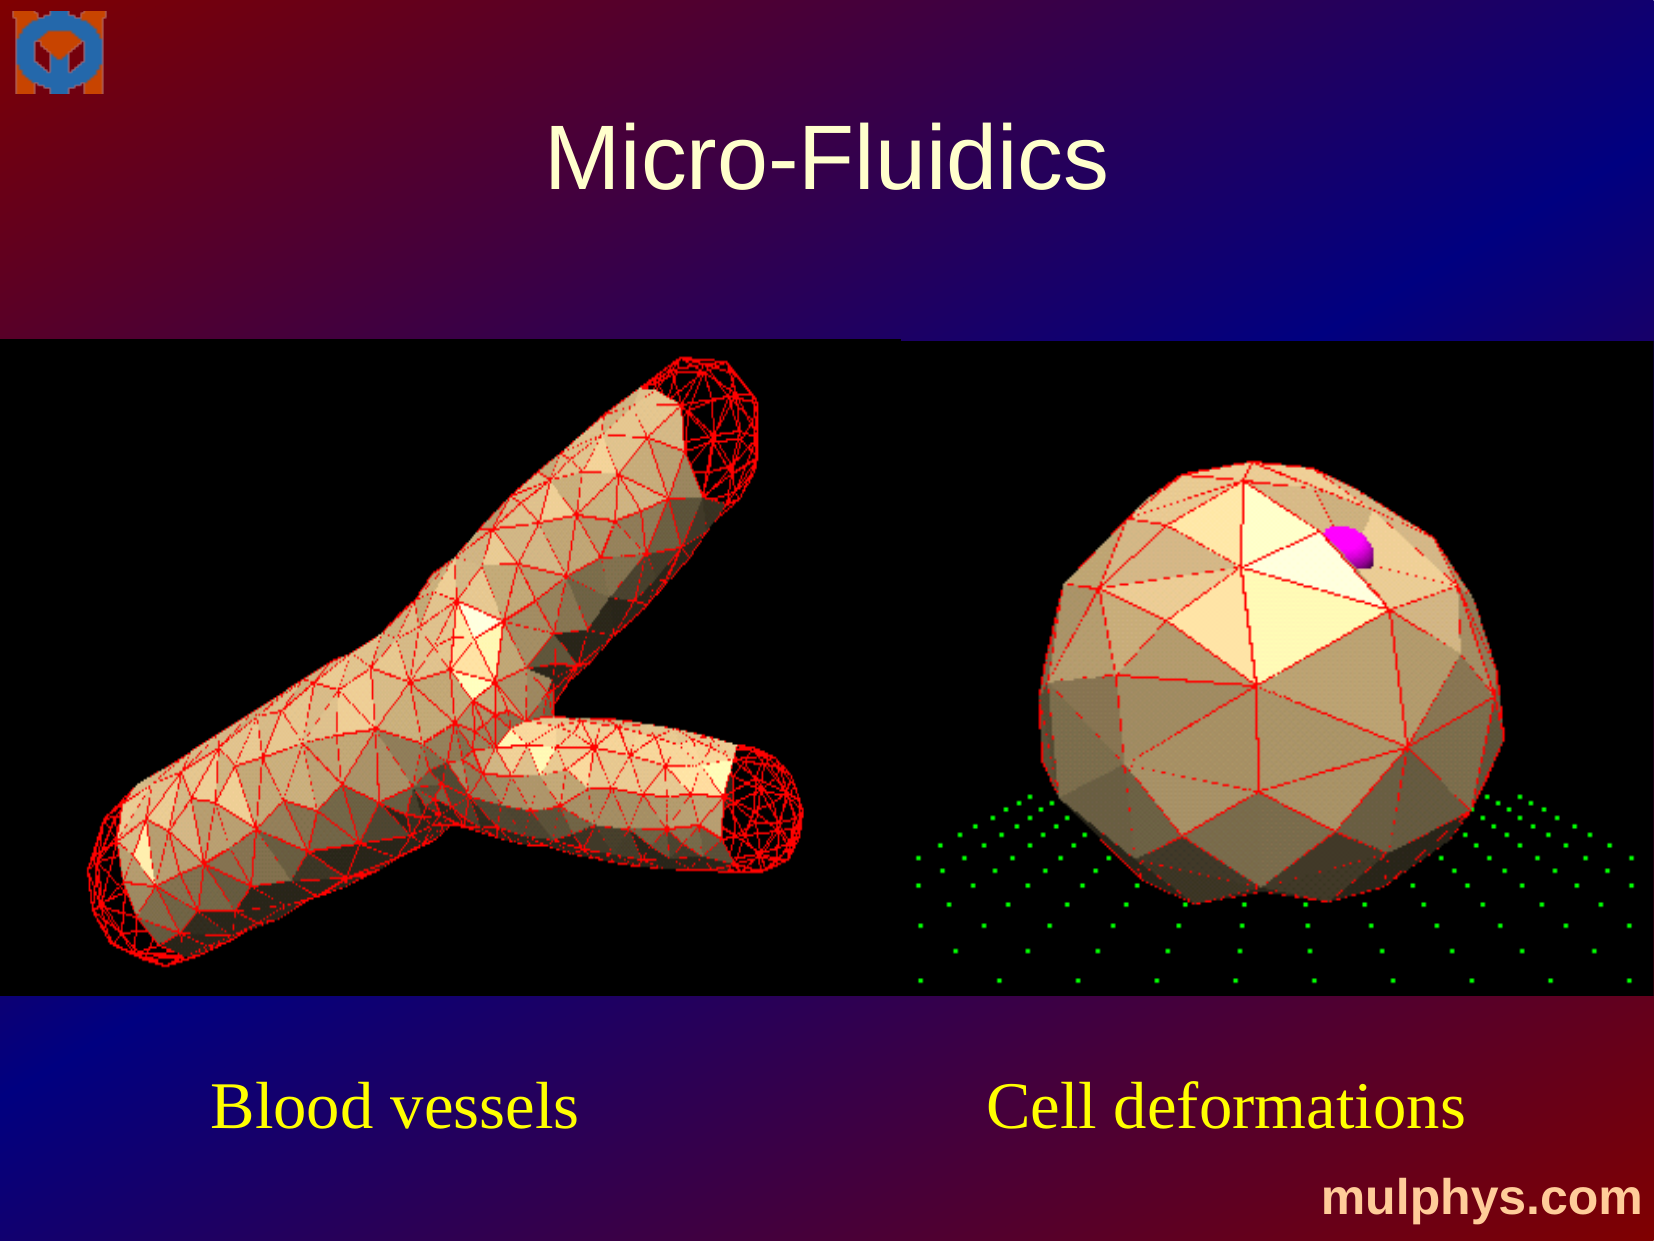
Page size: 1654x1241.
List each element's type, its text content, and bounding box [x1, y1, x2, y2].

title Micro-Fluidics [121, 49, 1534, 257]
picture [0, 339, 1654, 996]
text_box mulphys.com [1320, 1164, 1644, 1225]
text_box Cell deformations [985, 1062, 1468, 1143]
text_box Blood vessels [210, 1062, 581, 1143]
picture [11, 11, 110, 95]
